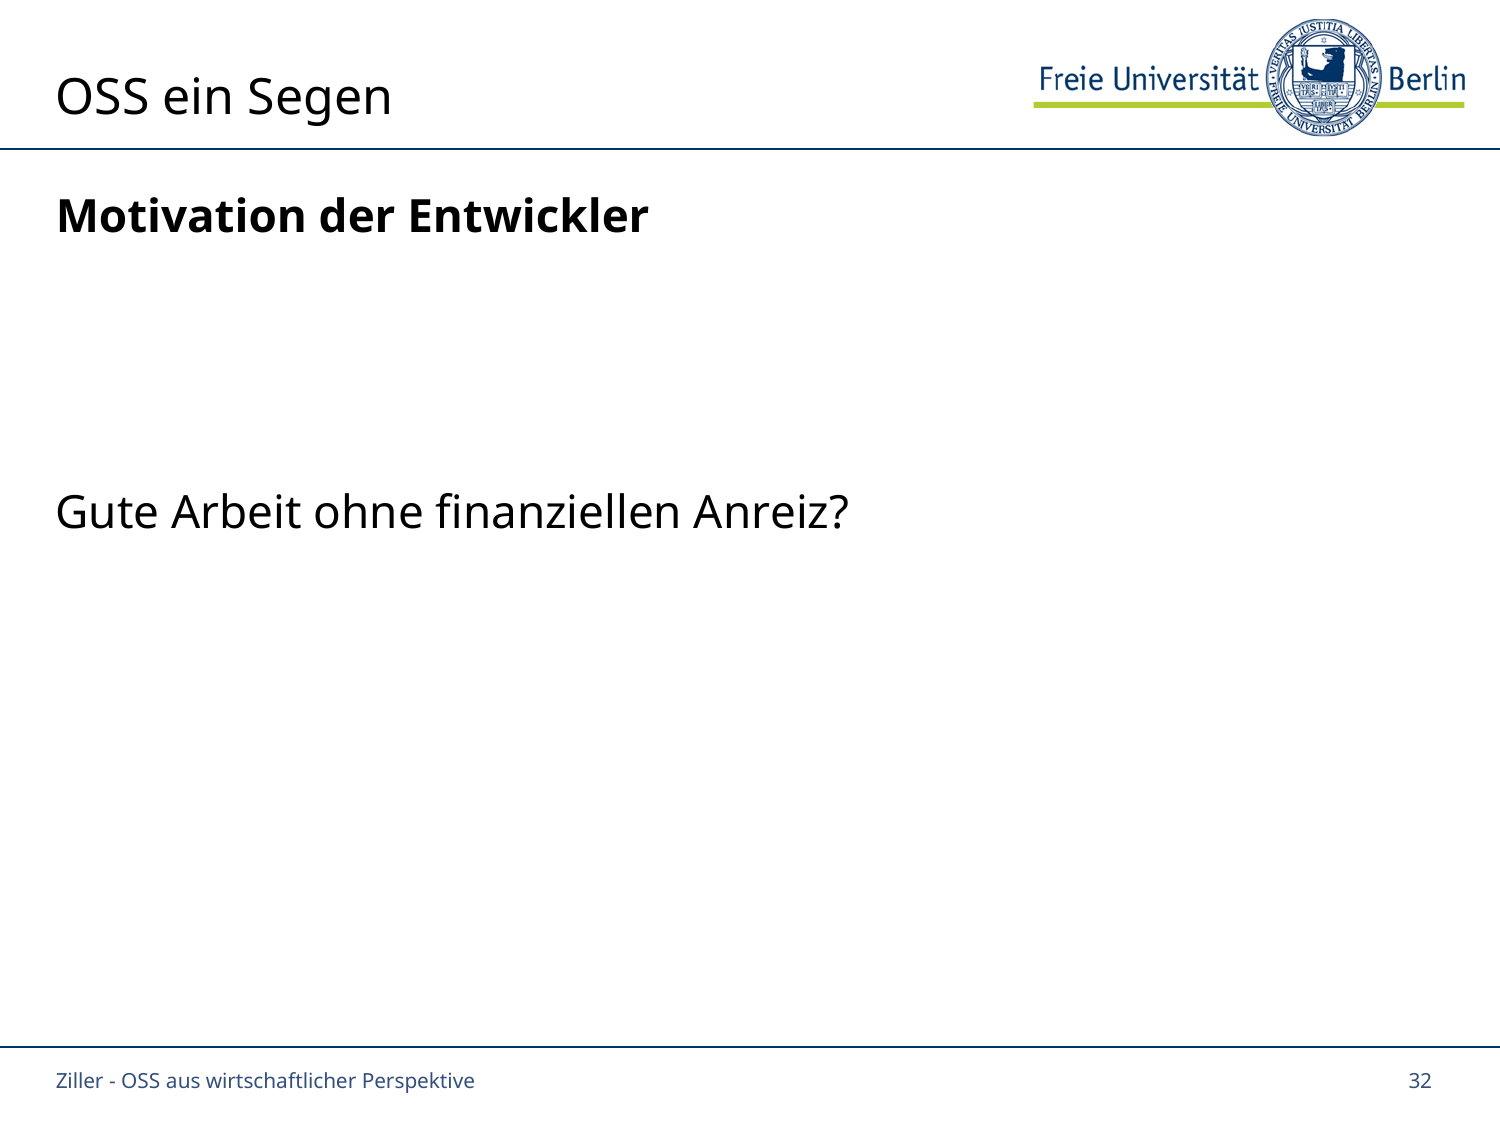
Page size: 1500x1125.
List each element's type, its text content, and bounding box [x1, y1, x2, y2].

list Motivation der Entwickler Gute Arbeit ohne finanziellen Anreiz? [41, 175, 1447, 1039]
picture [1033, 19, 1470, 137]
title OSS ein Segen [41, 0, 1016, 138]
